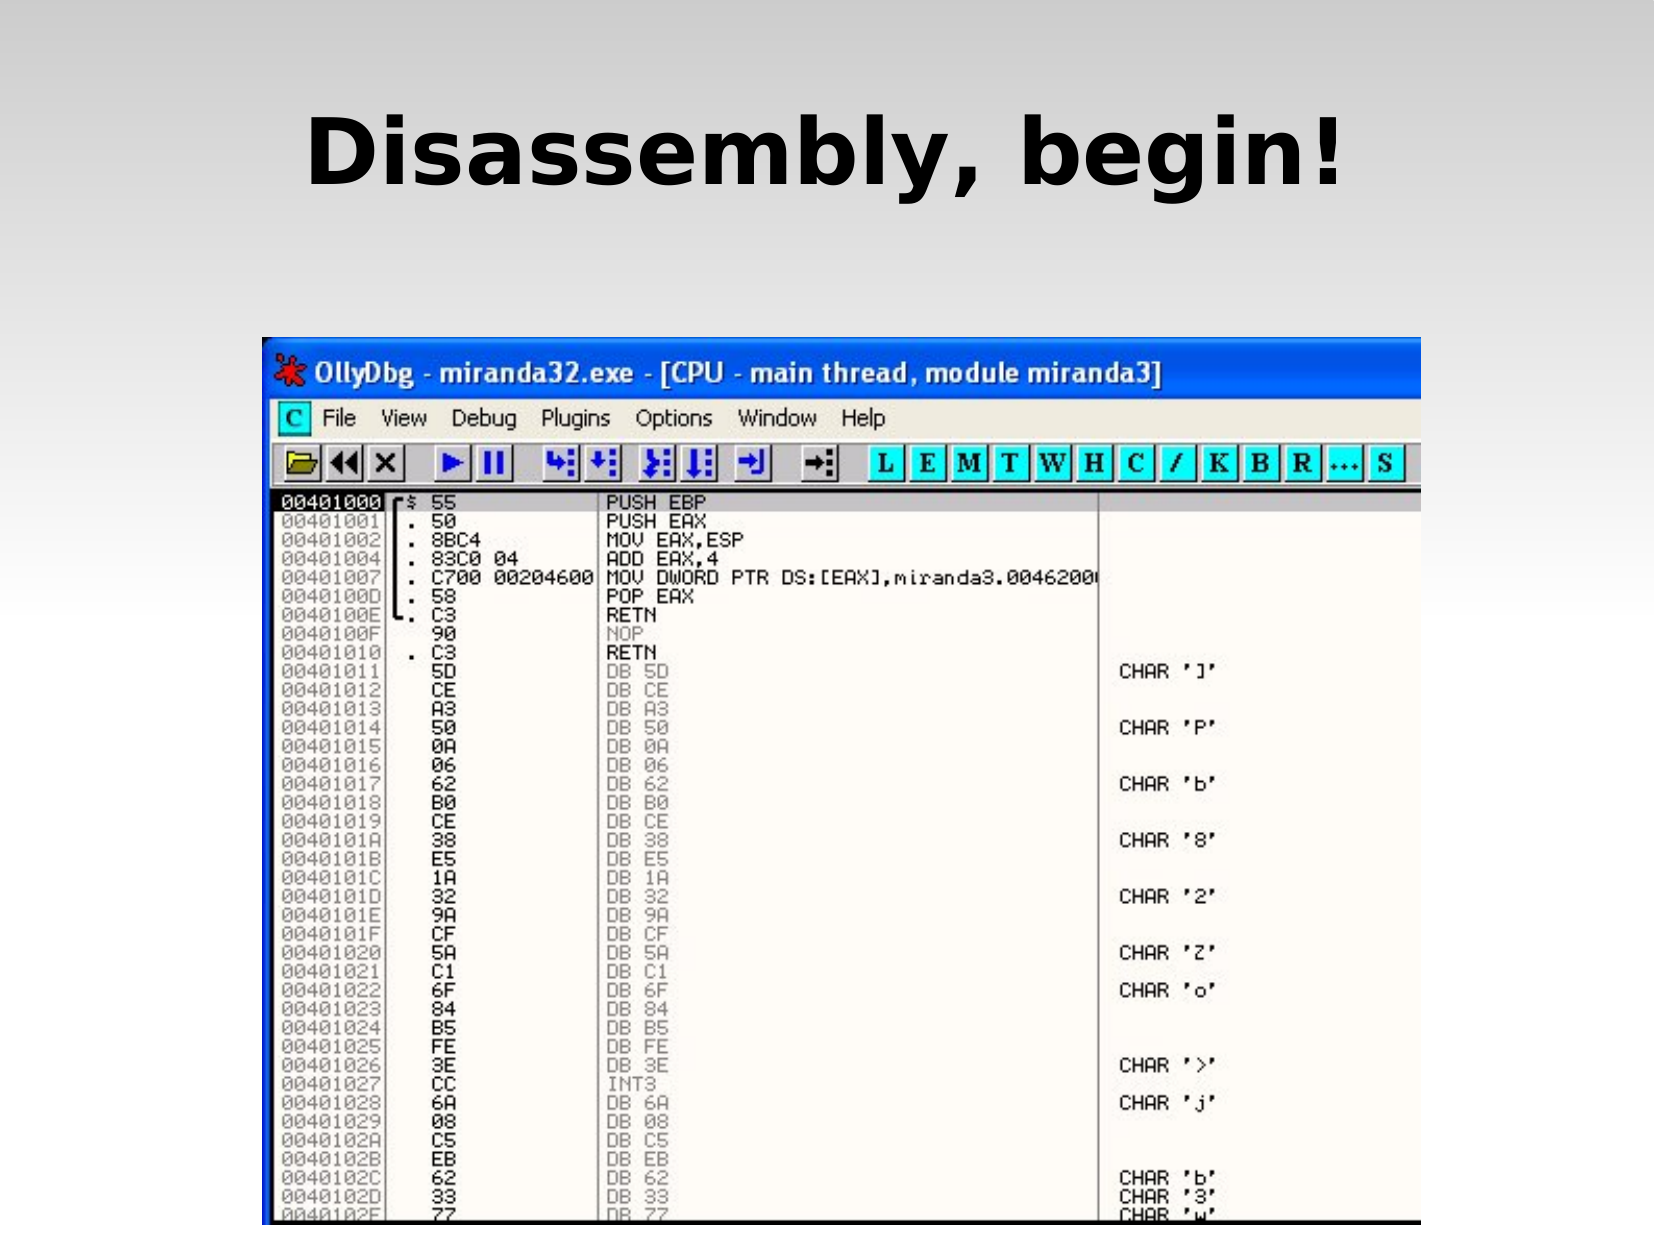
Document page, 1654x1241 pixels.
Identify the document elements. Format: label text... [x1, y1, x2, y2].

picture [262, 337, 1421, 1225]
title Disassembly, begin! [82, 56, 1571, 250]
